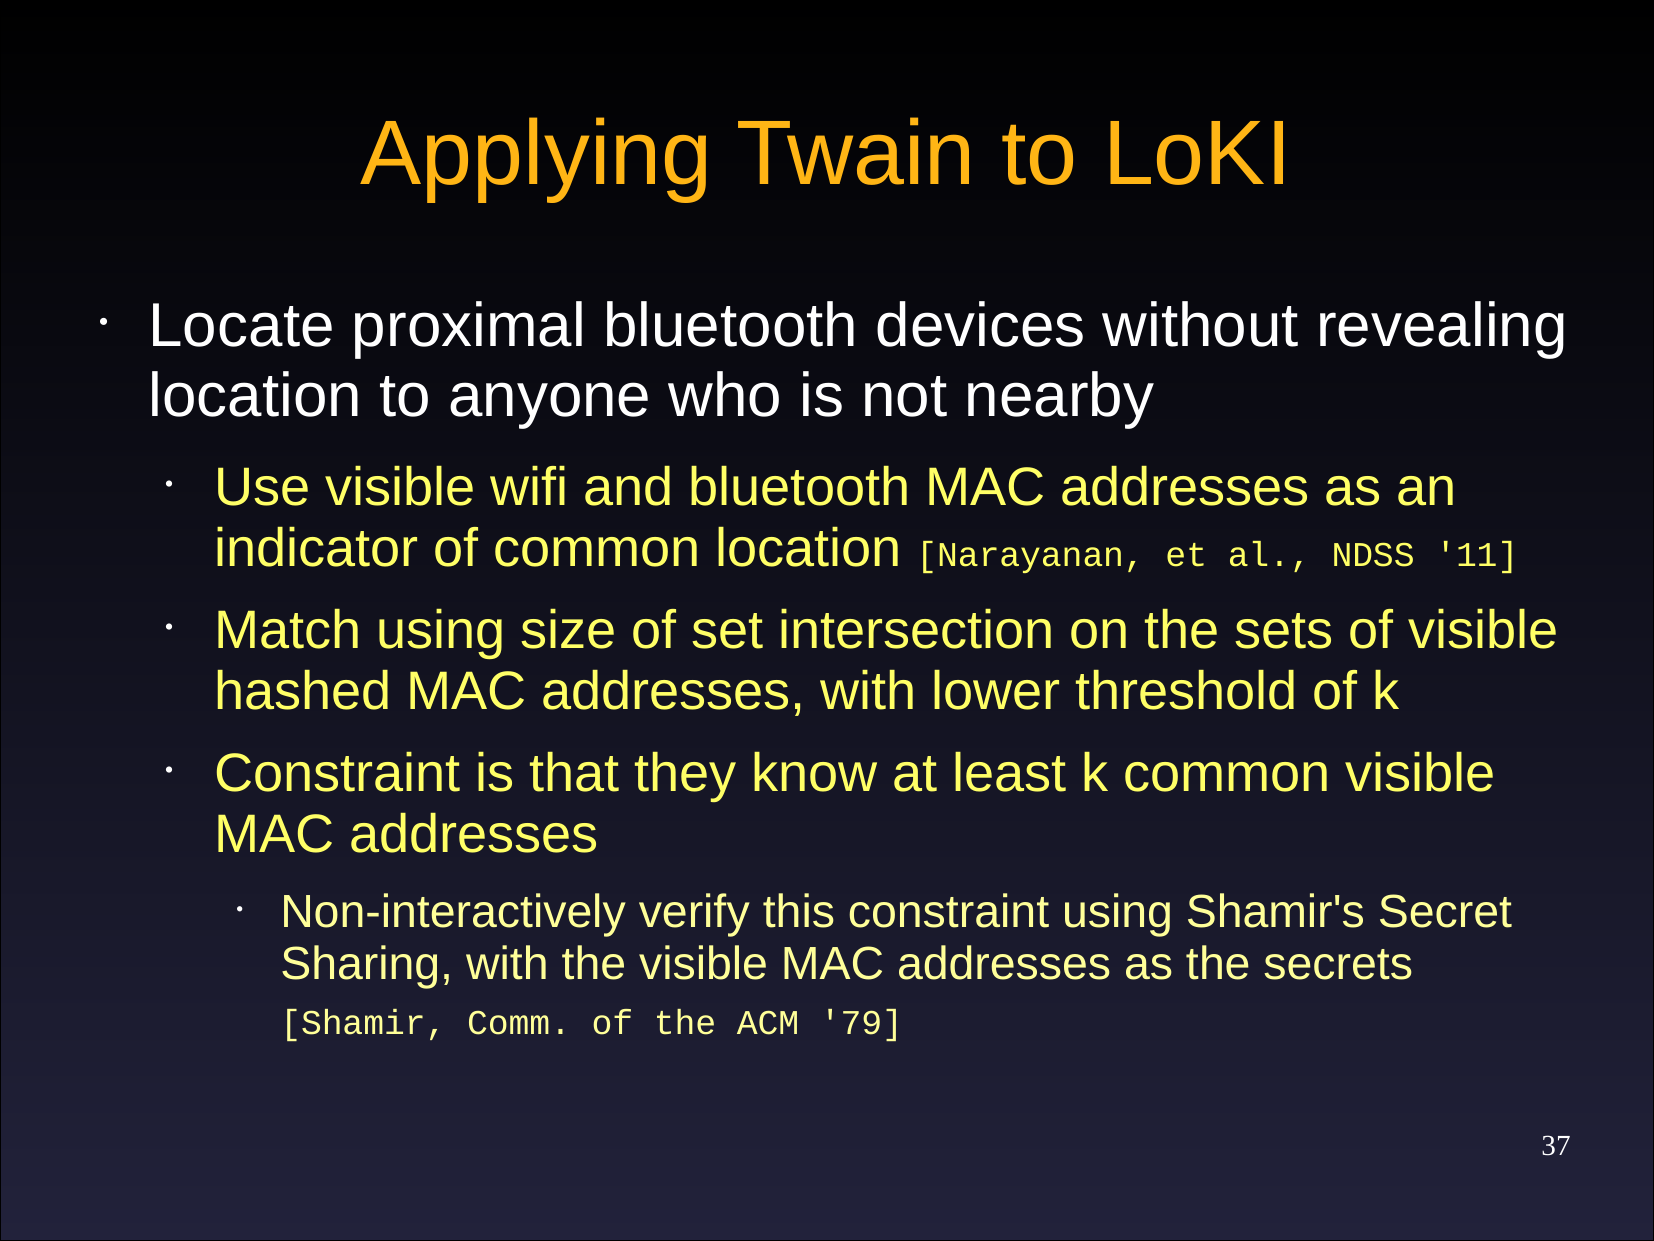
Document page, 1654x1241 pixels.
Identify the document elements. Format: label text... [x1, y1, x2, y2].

list Locate proximal bluetooth devices without revealing location to anyone who is not nearby Use visible wifi and bluetooth MAC addresses as an indicator of common location [Narayanan, et al., NDSS '11] Match using size of set intersection on the sets of visible hashed MAC addresses, with lower threshold of k Constraint is that they know at least k common visible MAC addresses Non-interactively verify this constraint using Shamir's Secret Sharing, with the visible MAC addresses as the secrets [Shamir, Comm. of the ACM '79] [82, 290, 1571, 1109]
title Applying Twain to LoKI [82, 49, 1571, 257]
